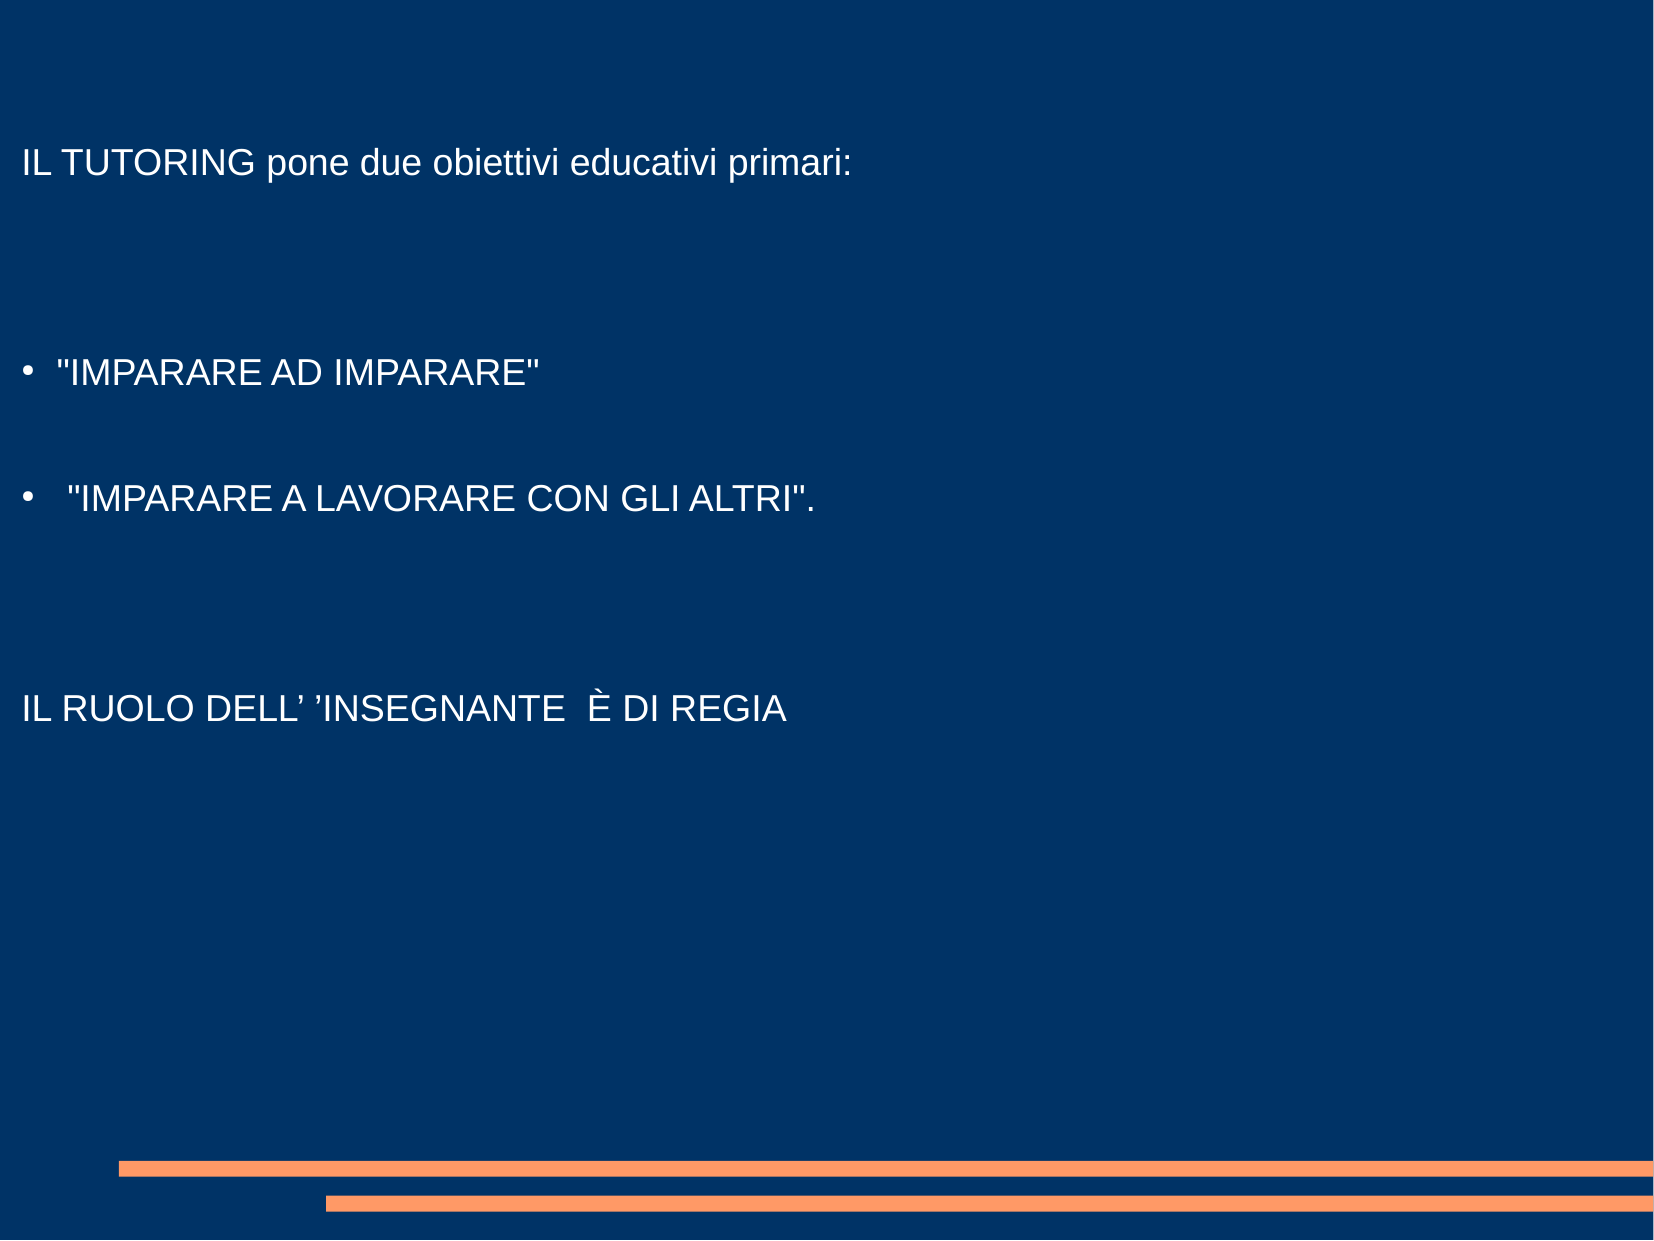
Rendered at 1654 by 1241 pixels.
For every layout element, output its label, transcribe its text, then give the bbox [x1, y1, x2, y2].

text_box IL TUTORING pone due obiettivi educativi primari: "IMPARARE AD IMPARARE" "IMPARARE A LAVORARE CON GLI ALTRI". IL RUOLO DELL’ ’INSEGNANTE È DI REGIA [6, 133, 1654, 906]
